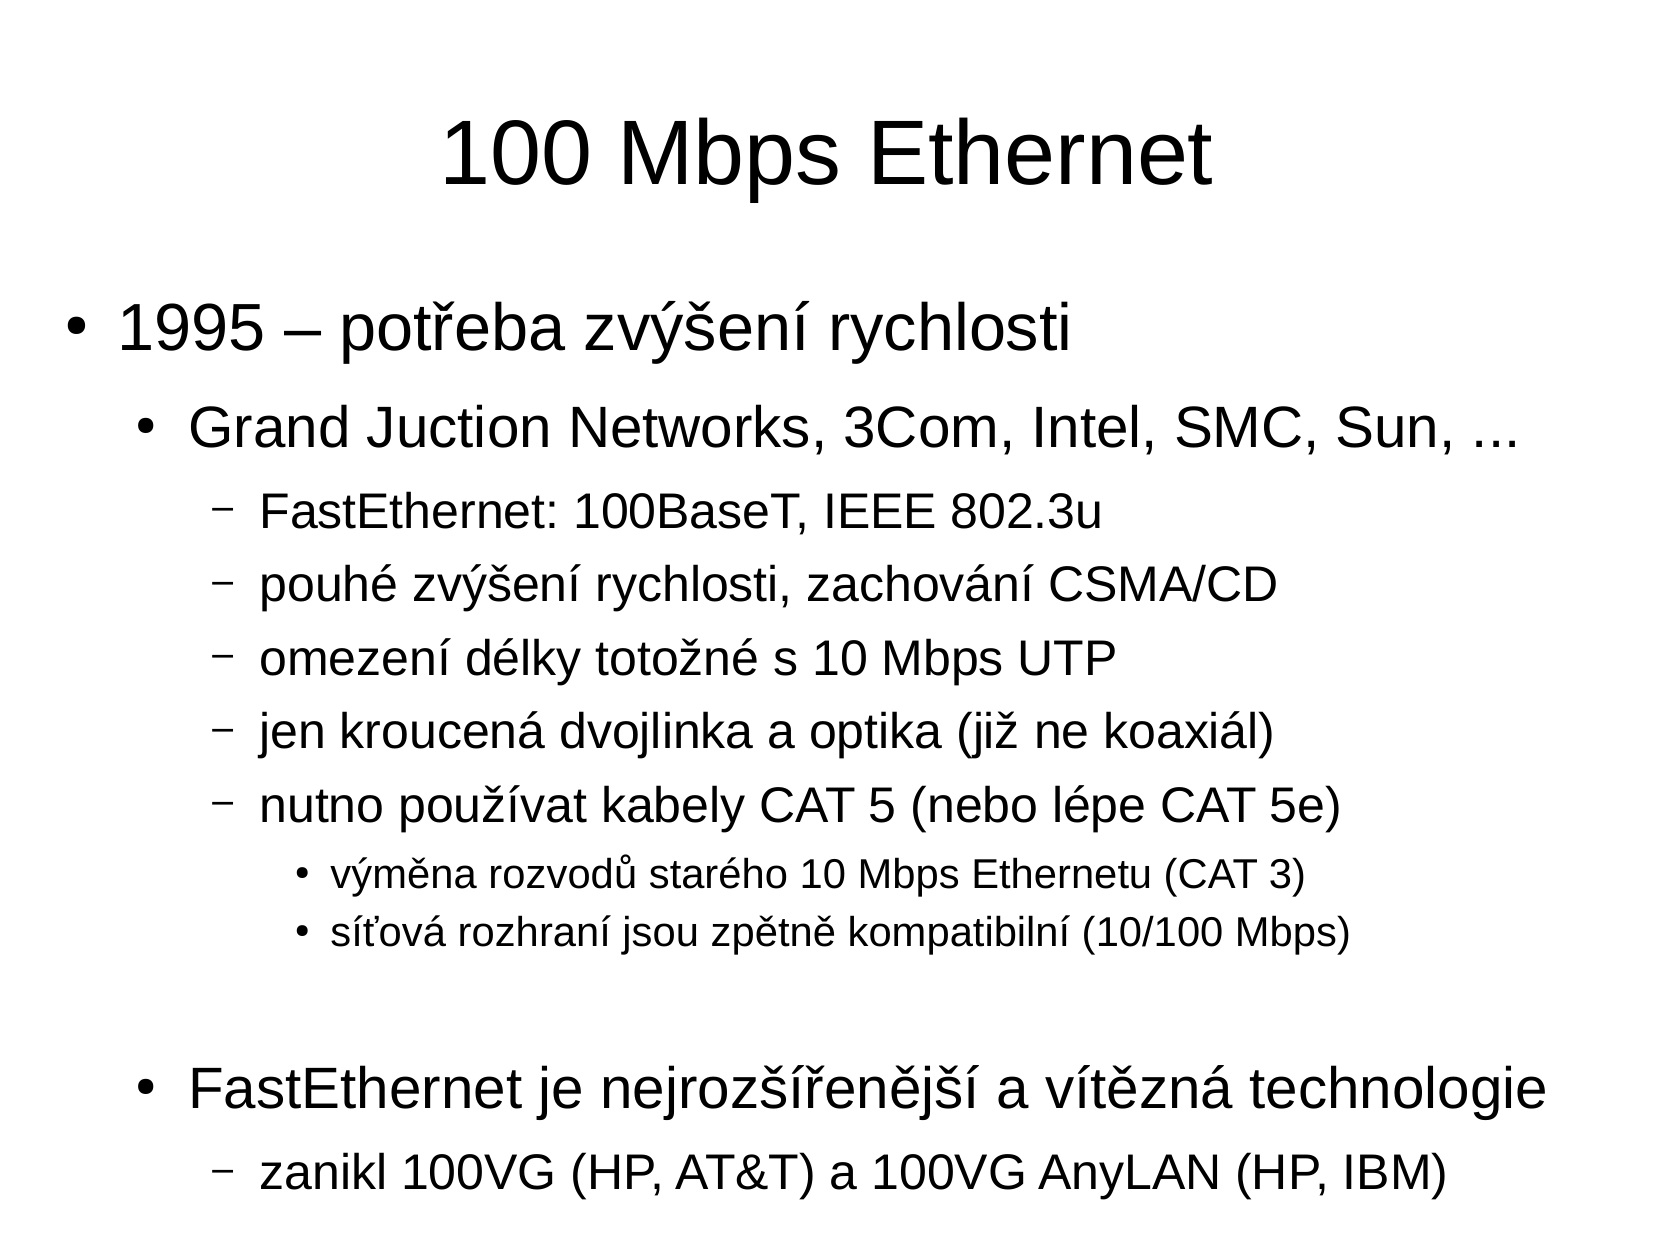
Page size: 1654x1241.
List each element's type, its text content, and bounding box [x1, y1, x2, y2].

title 100 Mbps Ethernet [82, 56, 1571, 250]
list 1995 – potřeba zvýšení rychlosti Grand Juction Networks, 3Com, Intel, SMC, Sun, ... FastEthernet: 100BaseT, IEEE 802.3u pouhé zvýšení rychlosti, zachování CSMA/CD omezení délky totožné s 10 Mbps UTP jen kroucená dvojlinka a optika (již ne koaxiál) nutno používat kabely CAT 5 (nebo lépe CAT 5e) výměna rozvodů starého 10 Mbps Ethernetu (CAT 3) síťová rozhraní jsou zpětně kompatibilní (10/100 Mbps) FastEthernet je nejrozšířenější a vítězná technologie zanikl 100VG (HP, AT&T) a 100VG AnyLAN (HP, IBM) [46, 290, 1602, 1201]
